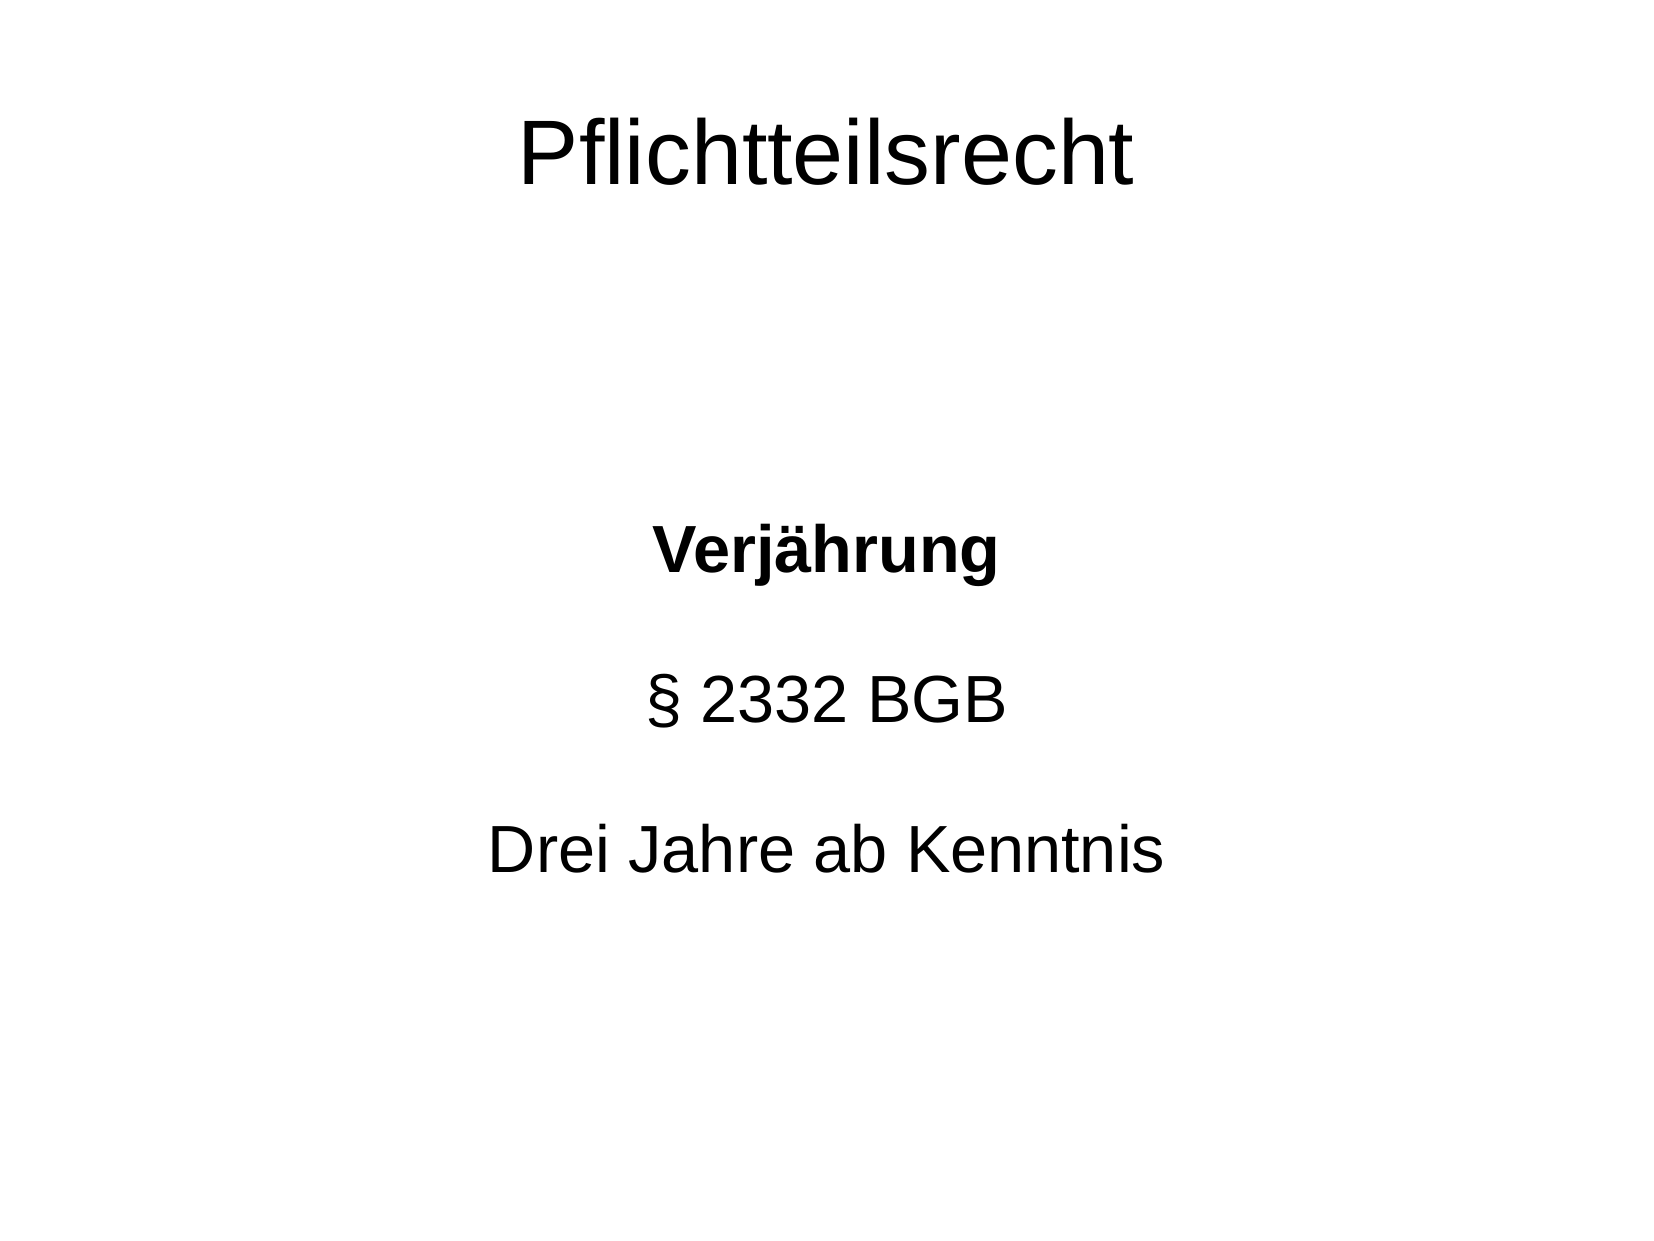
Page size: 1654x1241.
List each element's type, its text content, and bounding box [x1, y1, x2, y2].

subtitle Verjährung § 2332 BGB Drei Jahre ab Kenntnis [82, 297, 1571, 1102]
title Pflichtteilsrecht [82, 49, 1571, 257]
